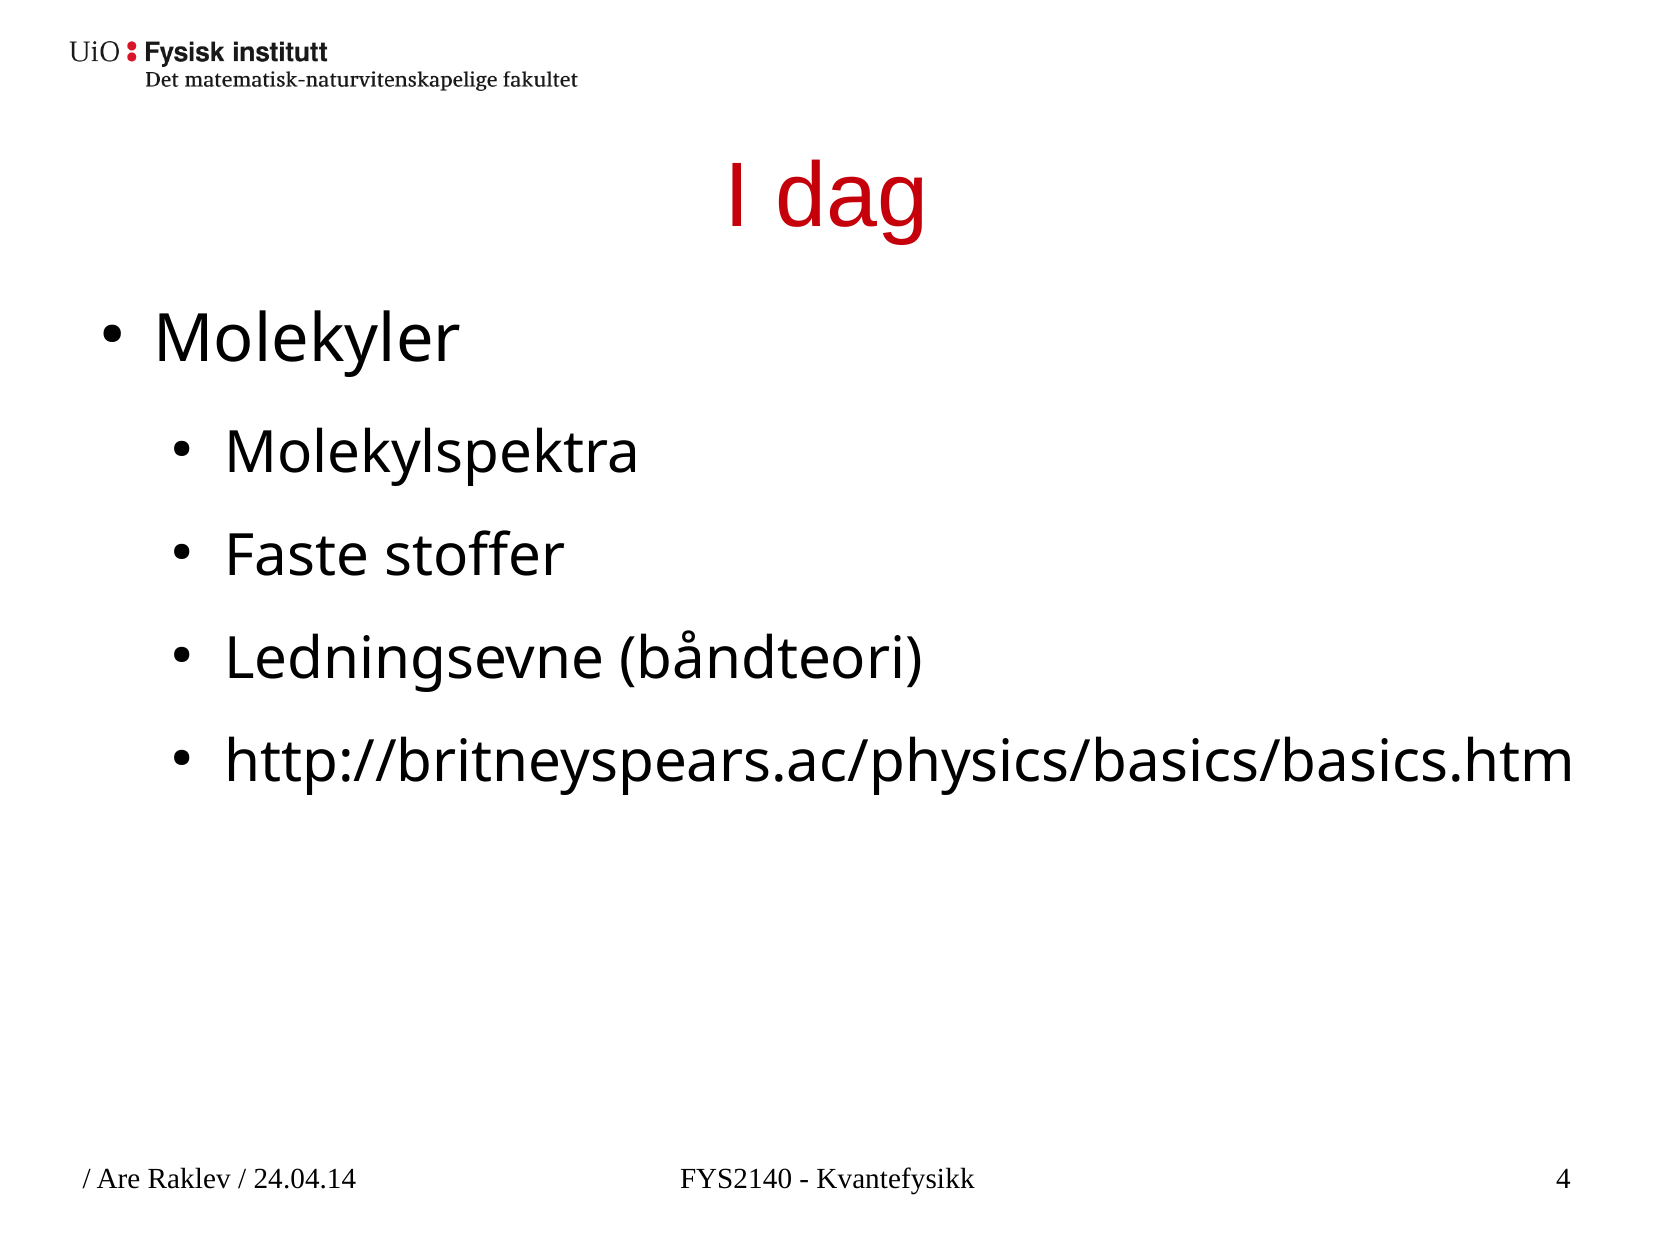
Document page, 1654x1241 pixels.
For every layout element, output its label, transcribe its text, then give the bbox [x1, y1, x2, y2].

title I dag [82, 90, 1571, 290]
picture [68, 37, 581, 93]
list Molekyler Molekylspektra Faste stoffer Ledningsevne (båndteori) http://britneyspears.ac/physics/basics/basics.htm [82, 290, 1613, 1094]
